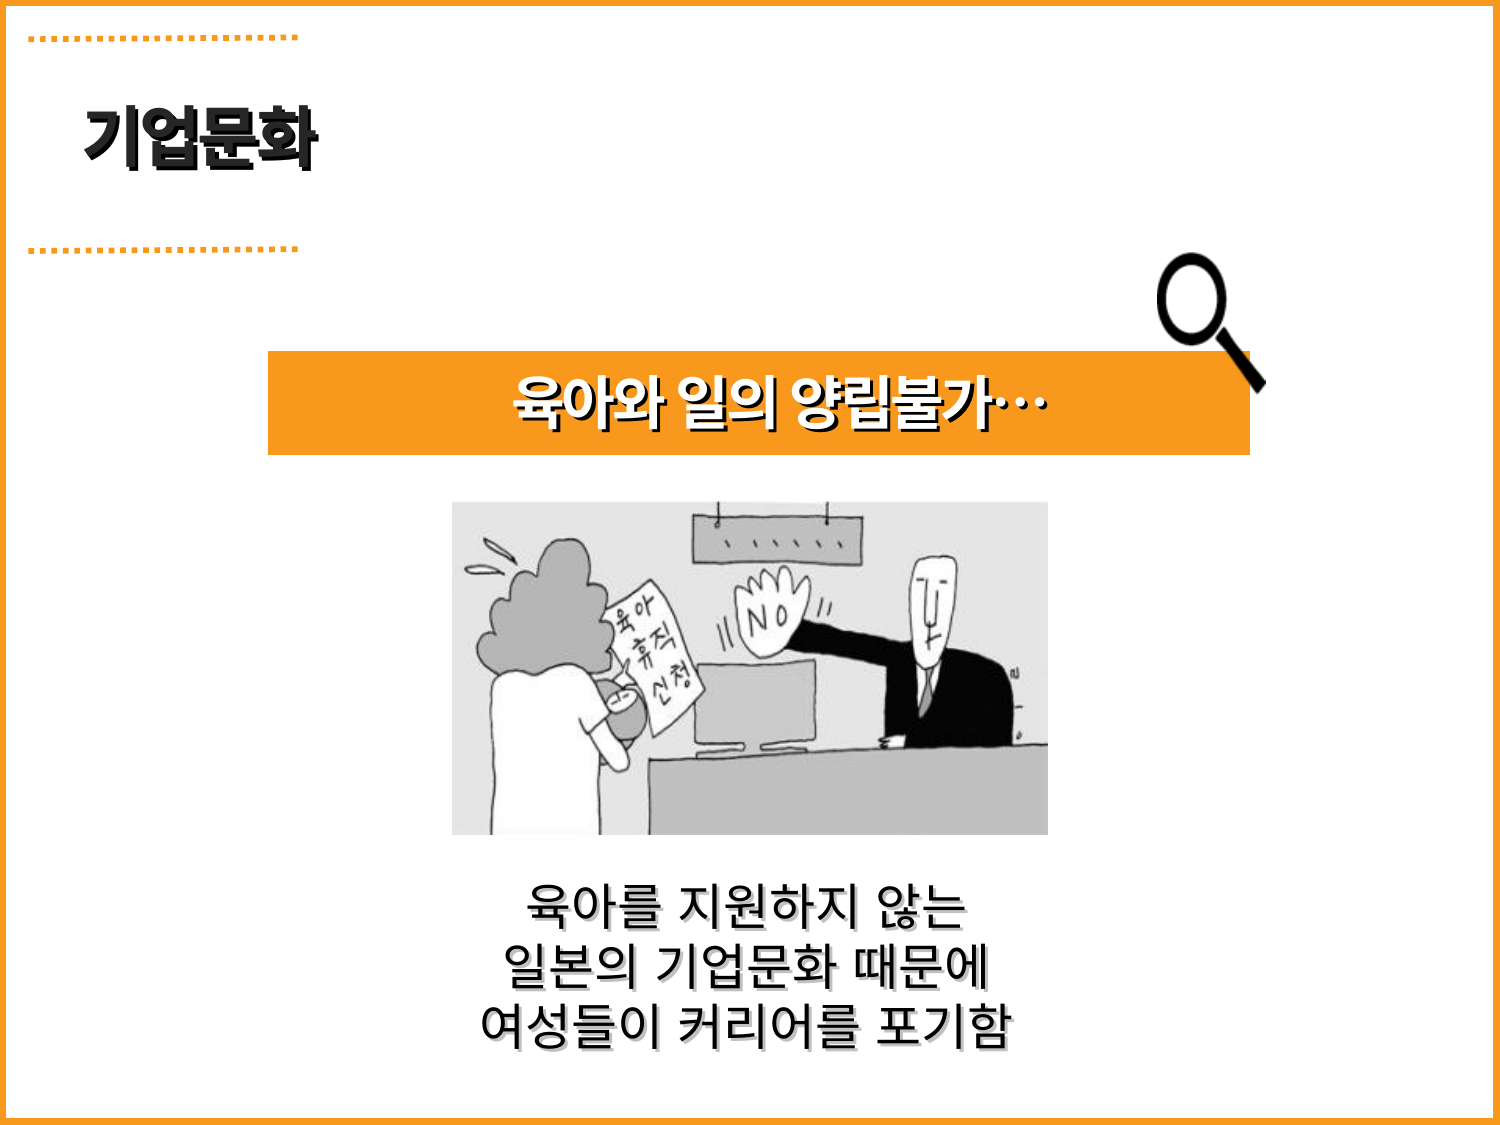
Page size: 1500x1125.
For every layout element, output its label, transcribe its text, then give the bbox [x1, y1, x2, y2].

text_box 육아를 지원하지 않는 일본의 기업문화 때문에 여성들이 커리어를 포기함 [287, 867, 1207, 1065]
text_box 기업문화 [17, 87, 382, 184]
picture [1157, 251, 1266, 396]
picture [452, 501, 1048, 835]
text_box 육아와 일의 양립불가… [380, 358, 1181, 445]
text_box [268, 351, 1250, 455]
